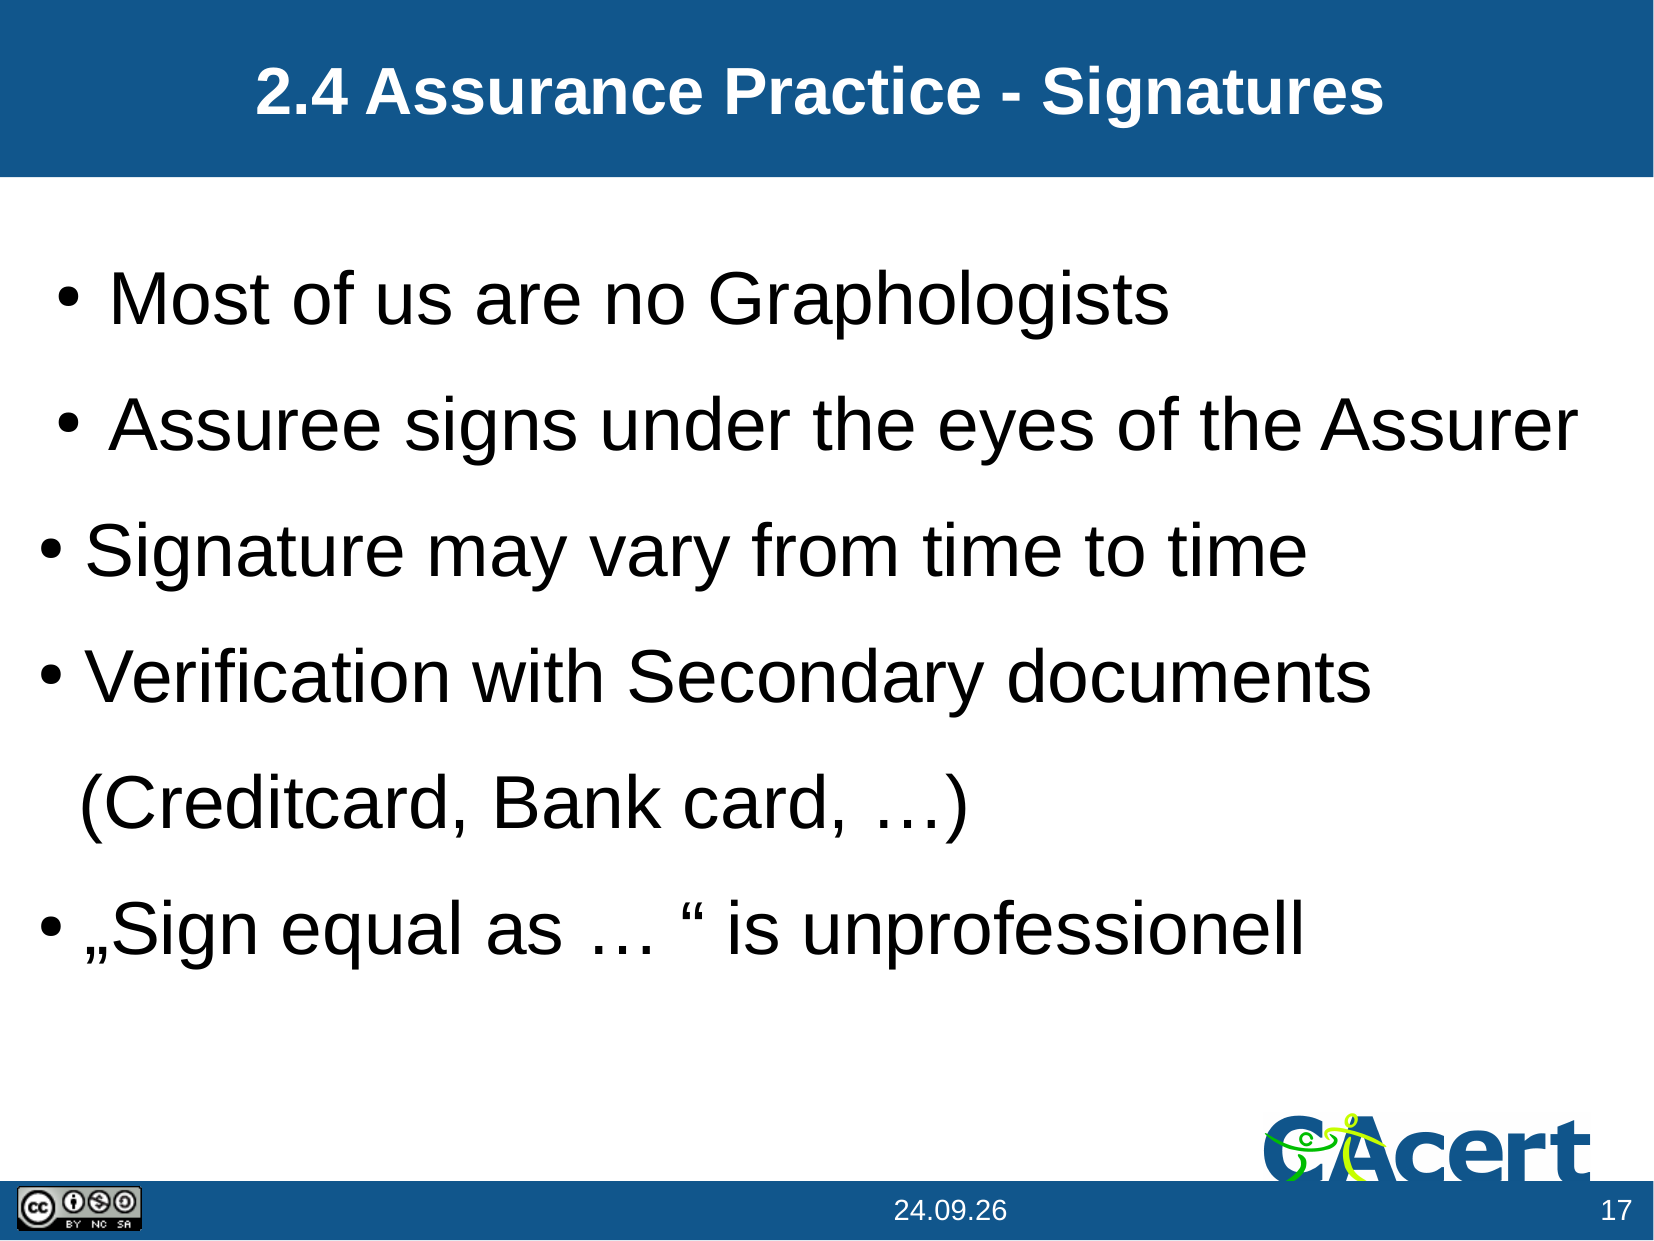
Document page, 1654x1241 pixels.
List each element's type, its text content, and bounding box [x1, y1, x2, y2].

picture [1263, 1112, 1591, 1181]
text_box Most of us are no Graphologists Assuree signs under the eyes of the Assurer Signature may vary from time to time Verification with Secondary documents (Creditcard, Bank card, …) „Sign equal as … “ is unprofessionell [22, 207, 1625, 936]
picture [17, 1186, 142, 1231]
title 2.4 Assurance Practice - Signatures [76, 17, 1565, 166]
